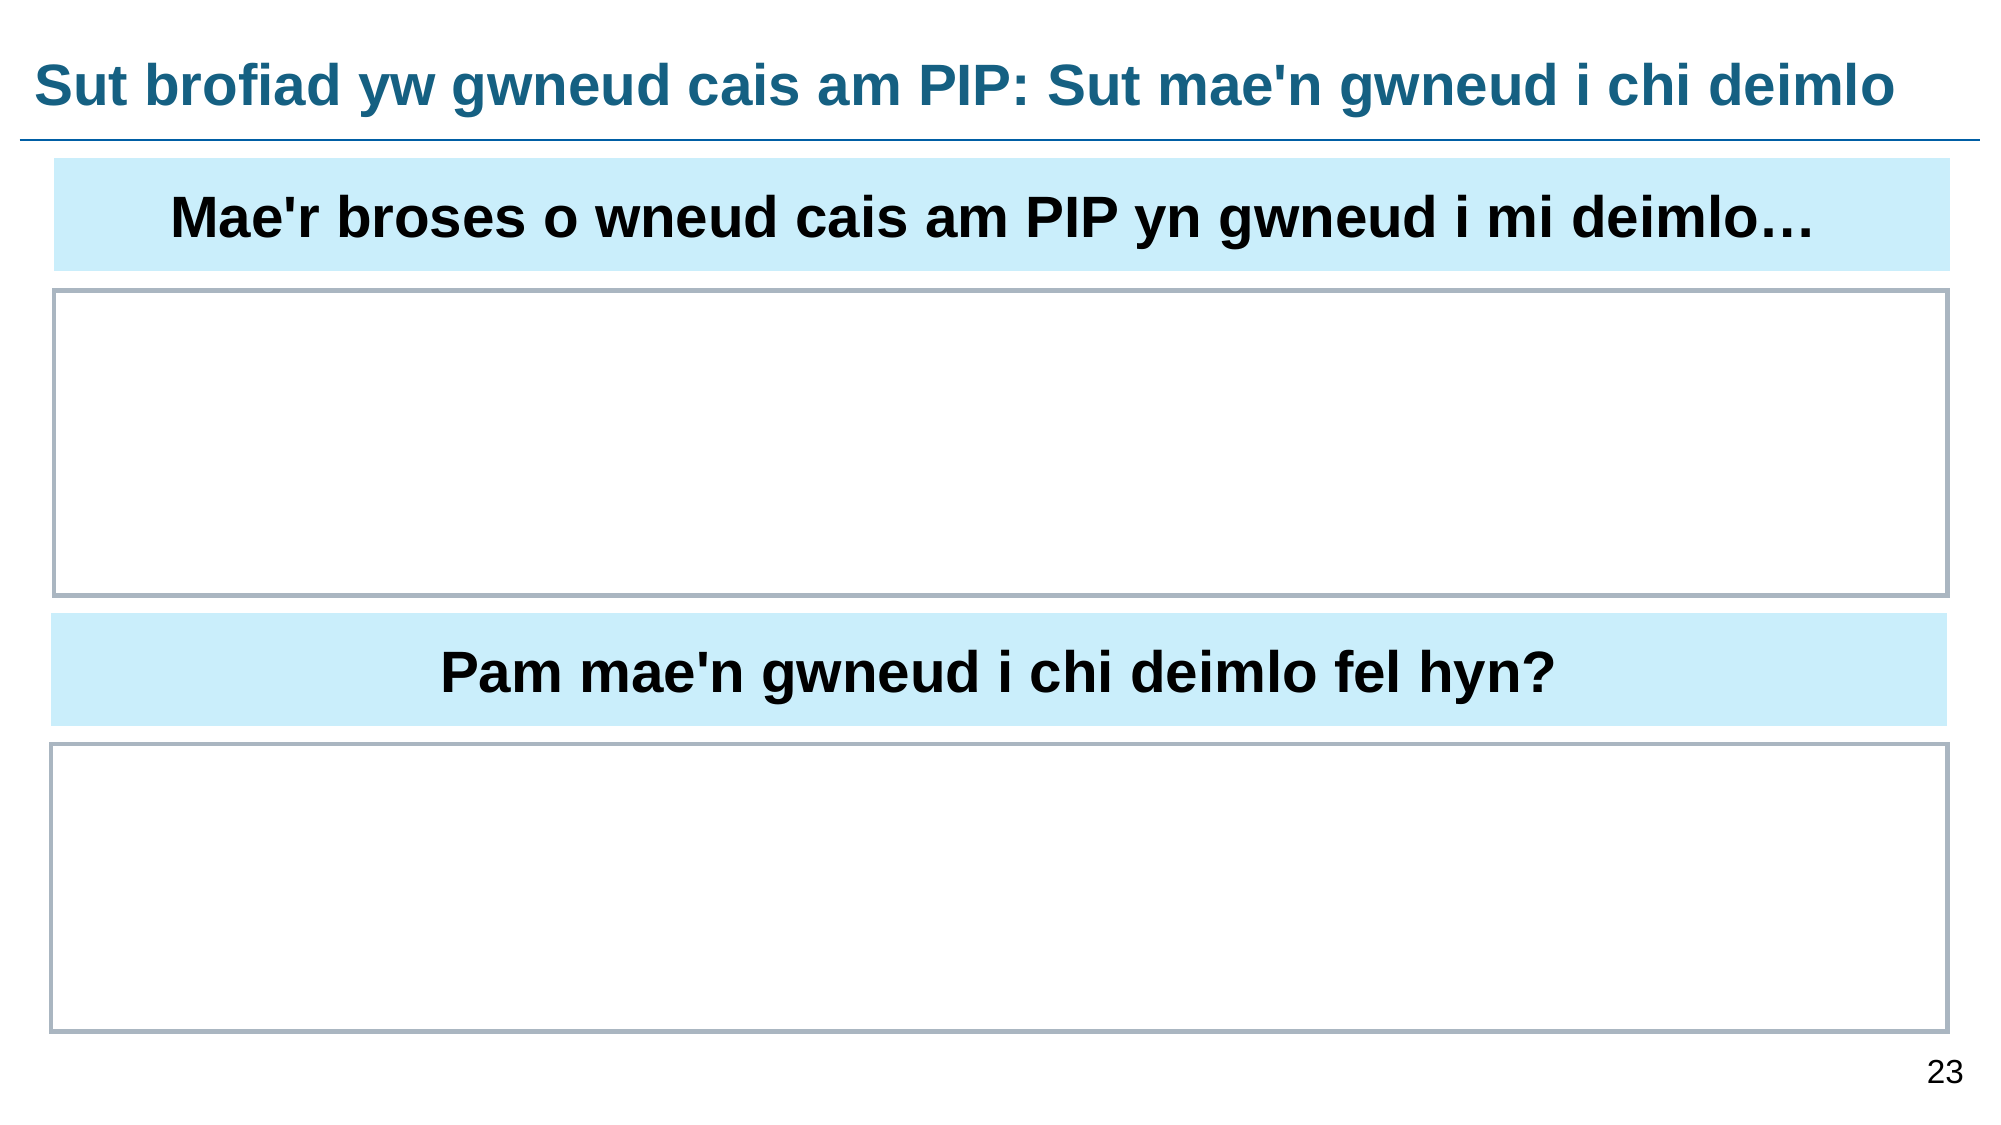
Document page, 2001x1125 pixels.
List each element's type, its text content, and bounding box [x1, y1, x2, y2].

list [54, 290, 1948, 596]
title Sut brofiad yw gwneud cais am PIP: Sut mae'n gwneud i chi deimlo [19, 47, 1981, 141]
text_box 23 [1911, 1042, 1983, 1103]
text_box Pam mae'n gwneud i chi deimlo fel hyn? [51, 613, 1947, 726]
text_box [51, 743, 1948, 1032]
text_box Mae'r broses o wneud cais am PIP yn gwneud i mi deimlo… [54, 158, 1950, 271]
